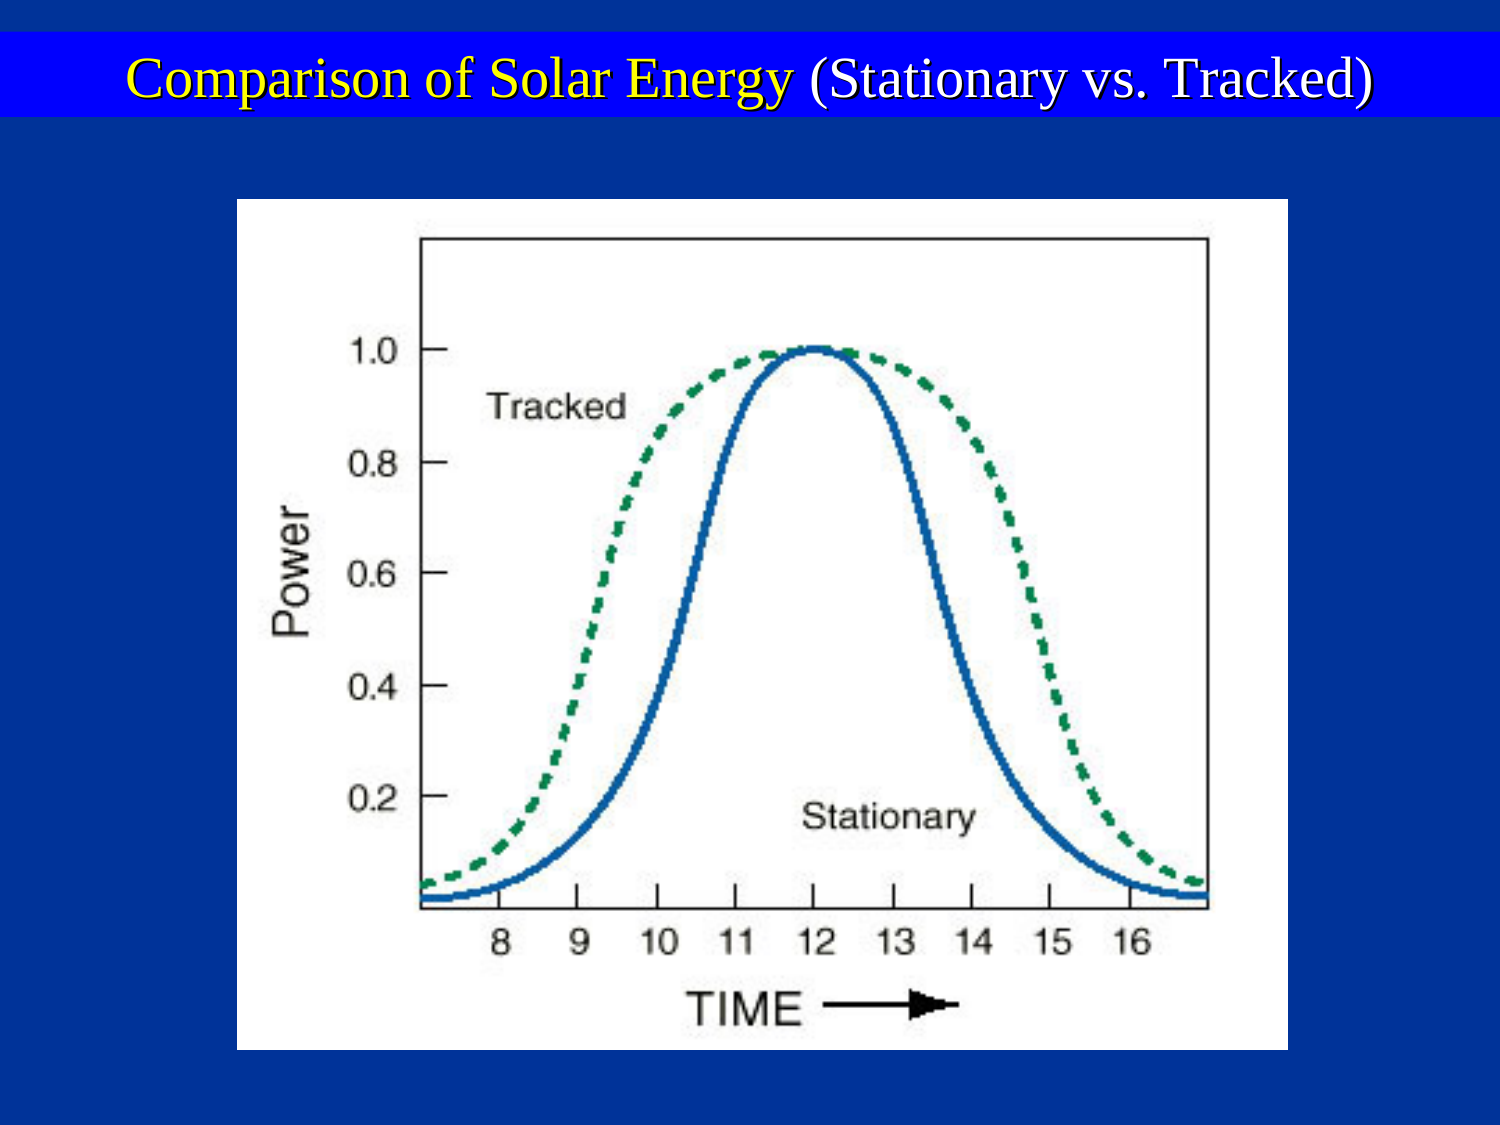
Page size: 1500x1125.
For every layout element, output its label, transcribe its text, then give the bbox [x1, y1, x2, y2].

picture [237, 199, 1288, 1051]
text_box Comparison of Solar Energy (Stationary vs. Tracked) [0, 31, 1500, 117]
